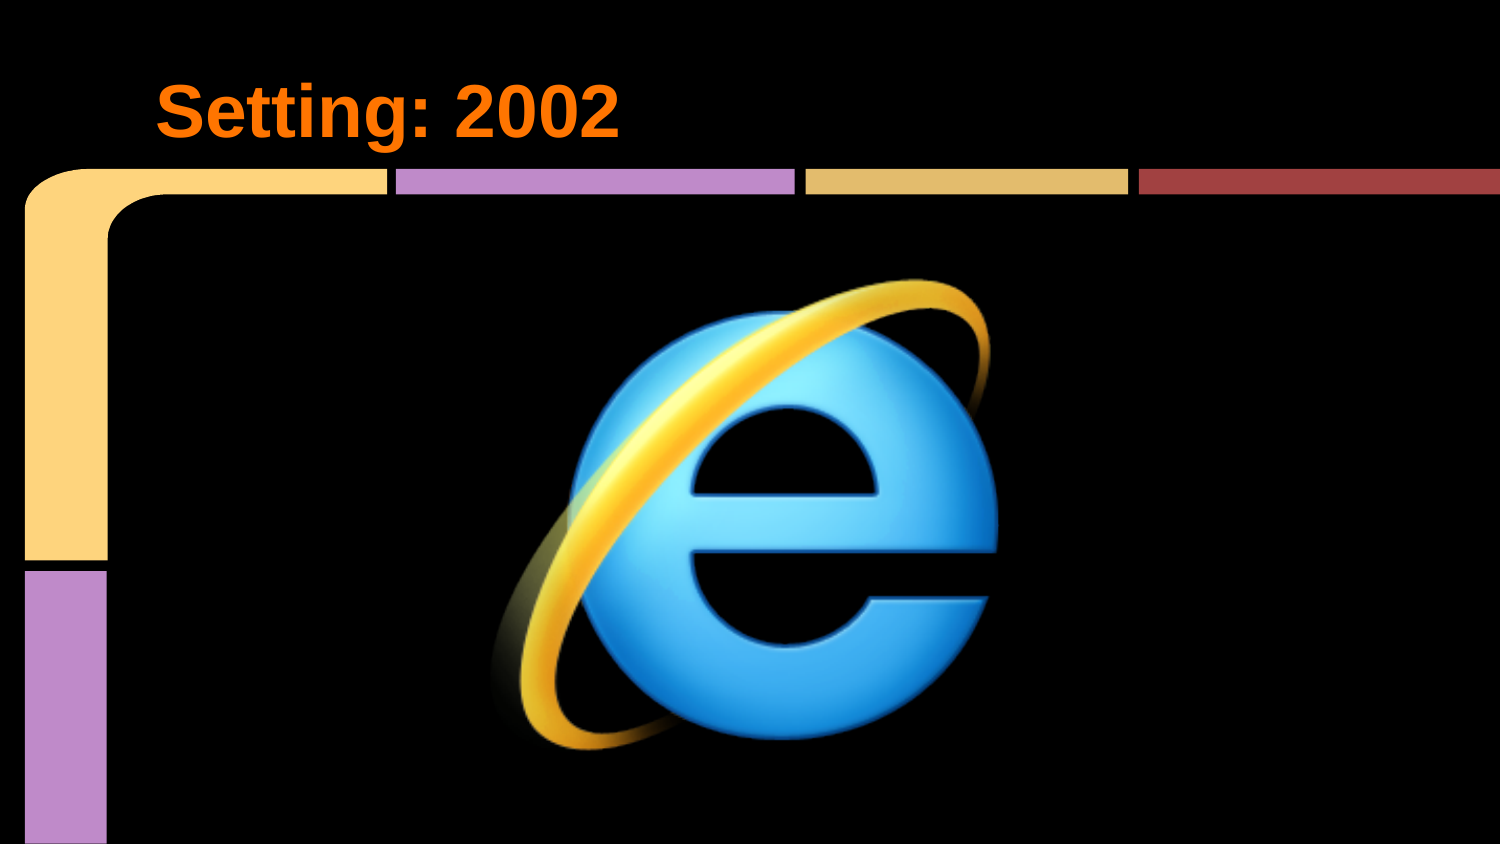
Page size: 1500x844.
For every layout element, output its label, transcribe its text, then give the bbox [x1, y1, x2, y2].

title Setting: 2002 [140, 26, 1425, 168]
picture [482, 248, 1018, 785]
